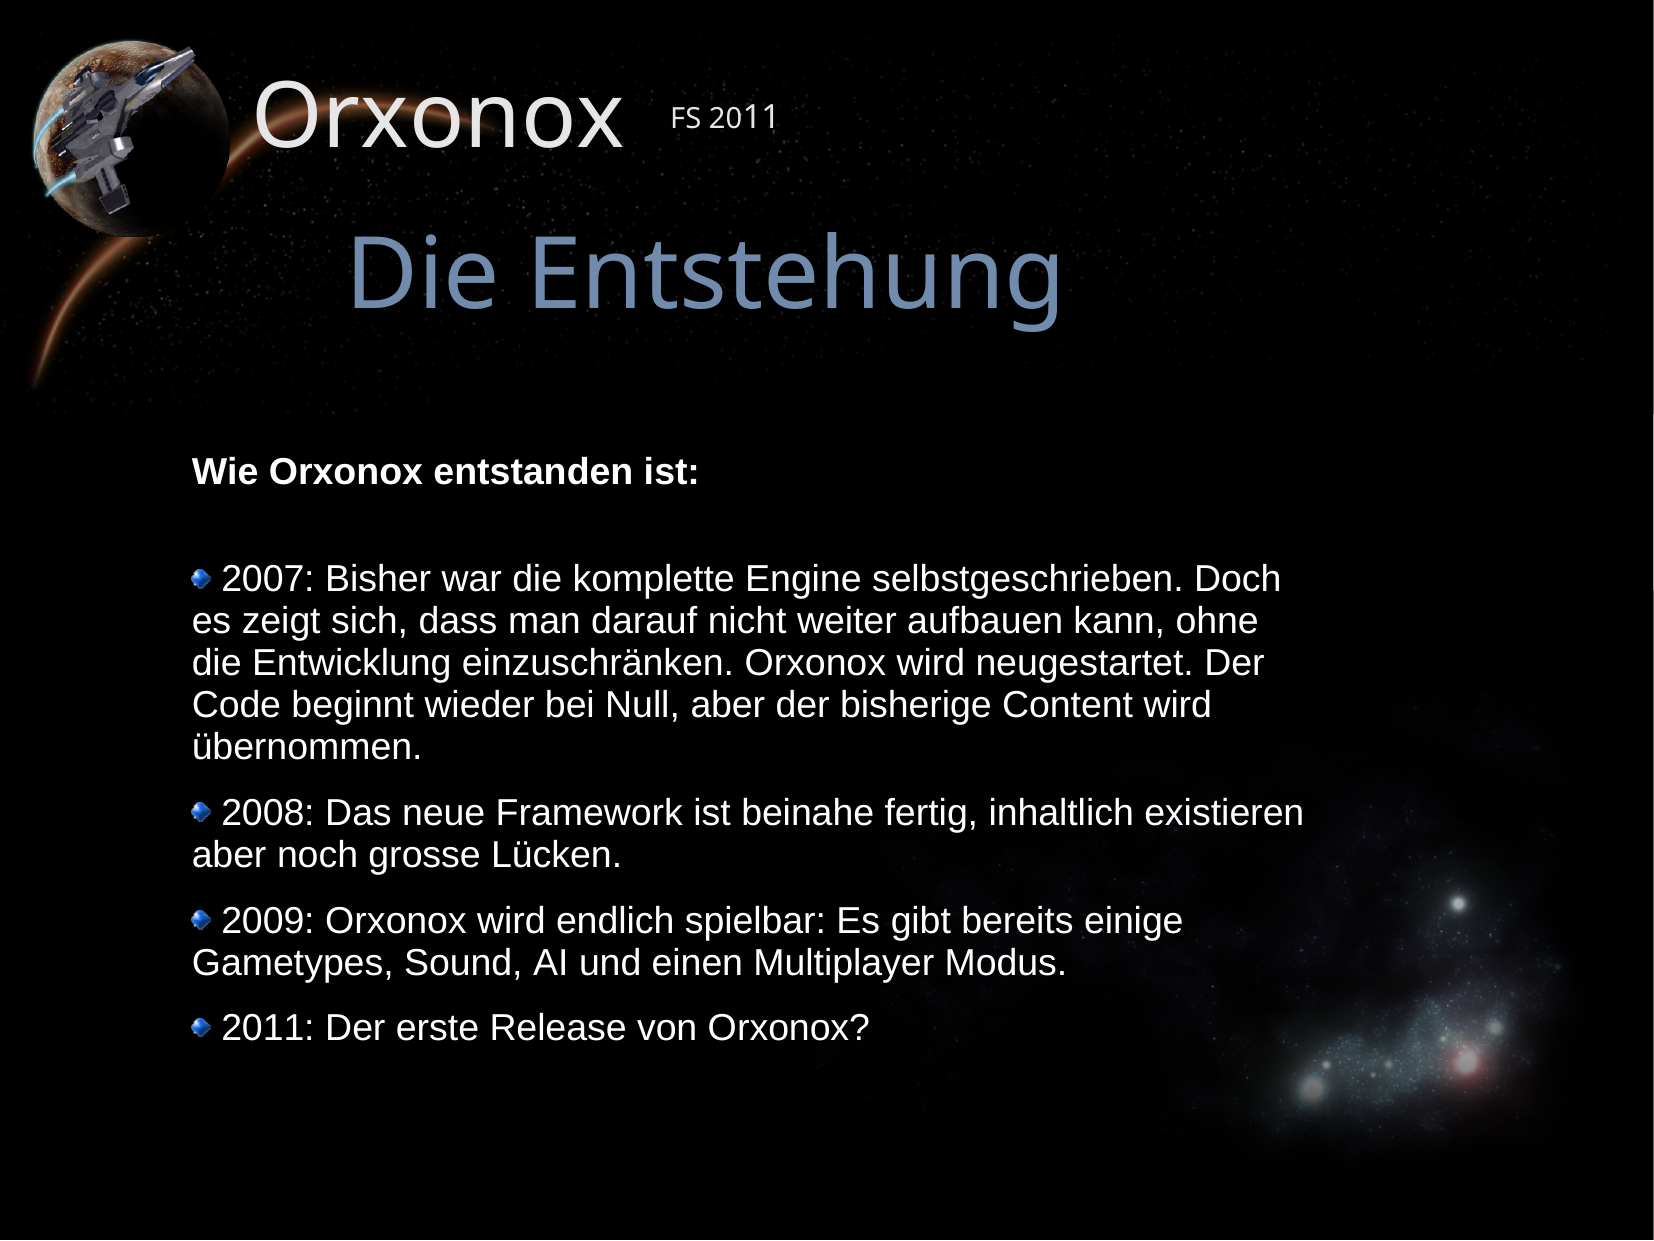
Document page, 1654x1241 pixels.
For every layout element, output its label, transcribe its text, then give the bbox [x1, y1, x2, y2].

text_box Die Entstehung [330, 194, 1388, 410]
picture [0, 0, 1654, 521]
picture [644, 590, 1654, 1240]
text_box Wie Orxonox entstanden ist: 2007: Bisher war die komplette Engine selbstgeschrieben. Doch es zeigt sich, dass man darauf nicht weiter aufbauen kann, ohne die Entwicklung einzuschränken. Orxonox wird neugestartet. Der Code beginnt wieder bei Null, aber der bisherige Content wird übernommen. 2008: Das neue Framework ist beinahe fertig, inhaltlich existieren aber noch grosse Lücken. 2009: Orxonox wird endlich spielbar: Es gibt bereits einige Gametypes, Sound, AI und einen Multiplayer Modus. 2011: Der erste Release von Orxonox? [177, 442, 1329, 1057]
